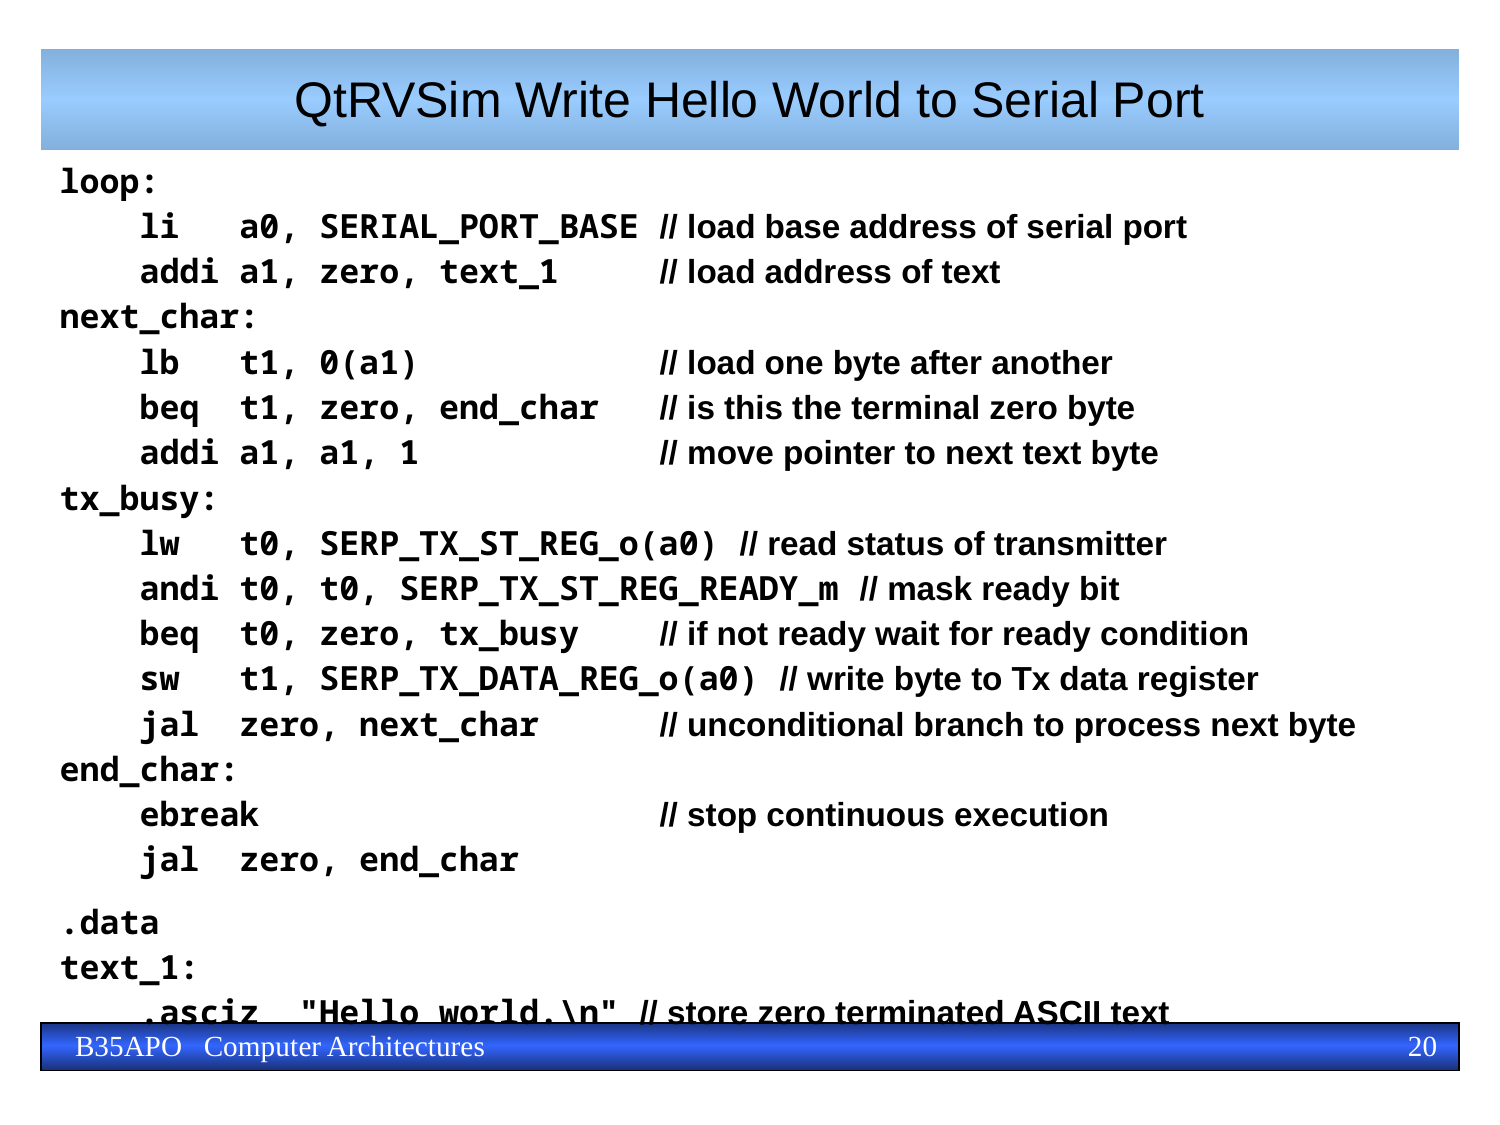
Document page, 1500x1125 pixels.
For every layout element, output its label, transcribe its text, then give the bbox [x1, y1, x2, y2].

text_box loop: li a0, SERIAL_PORT_BASE // load base address of serial port addi a1, zero, text_1 // load address of text next_char: lb t1, 0(a1) // load one byte after another beq t1, zero, end_char // is this the terminal zero byte addi a1, a1, 1 // move pointer to next text byte tx_busy: lw t0, SERP_TX_ST_REG_o(a0) // read status of transmitter andi t0, t0, SERP_TX_ST_REG_READY_m // mask ready bit beq t0, zero, tx_busy // if not ready wait for ready condition sw t1, SERP_TX_DATA_REG_o(a0) // write byte to Tx data register jal zero, next_char // unconditional branch to process next byte end_char: ebreak // stop continuous execution jal zero, end_char .data text_1: .asciz "Hello world.\n" // store zero terminated ASCII text [44, 150, 1486, 1053]
title QtRVSim Write Hello World to Serial Port [41, 49, 1459, 150]
